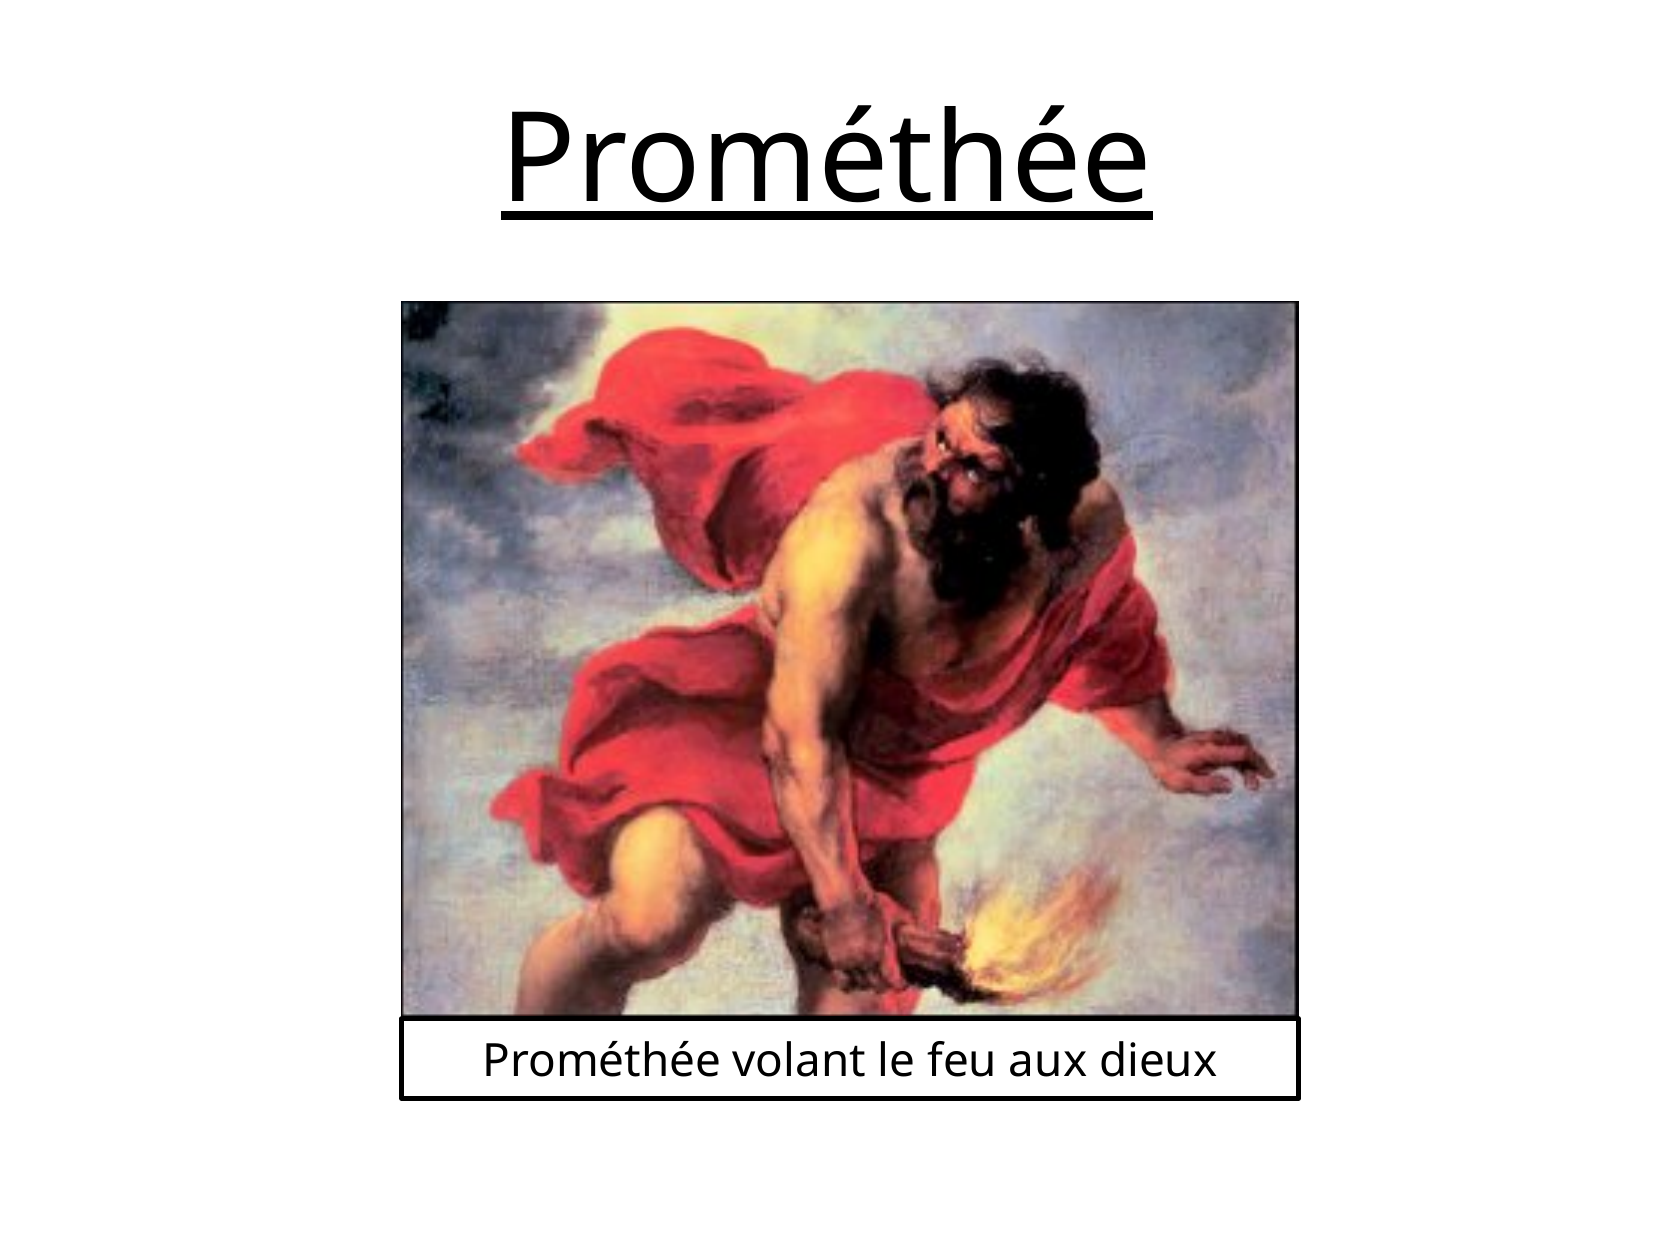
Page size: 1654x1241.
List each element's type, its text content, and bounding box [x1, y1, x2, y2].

title Prométhée [82, 49, 1571, 257]
text_box Prométhée volant le feu aux dieux [401, 1018, 1299, 1099]
picture [401, 301, 1299, 1018]
